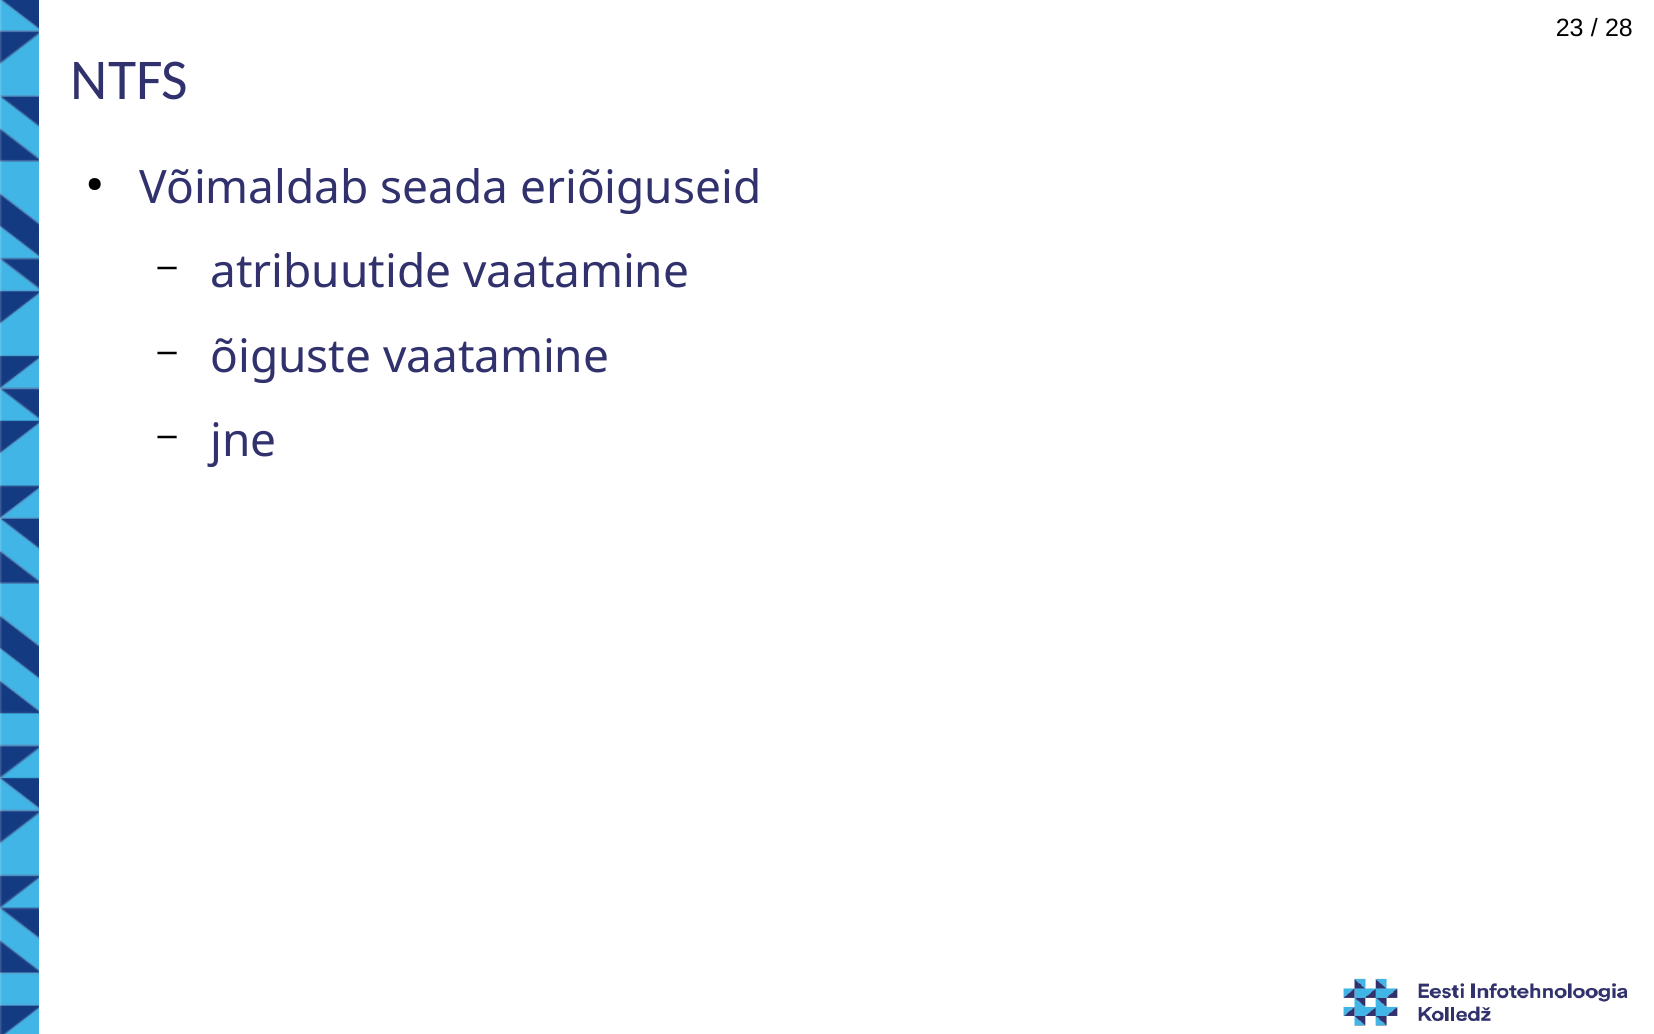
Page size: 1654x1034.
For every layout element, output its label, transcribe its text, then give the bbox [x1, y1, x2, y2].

list Võimaldab seada eriõiguseid atribuutide vaatamine õiguste vaatamine jne [68, 153, 1630, 957]
title NTFS [70, 41, 1630, 130]
